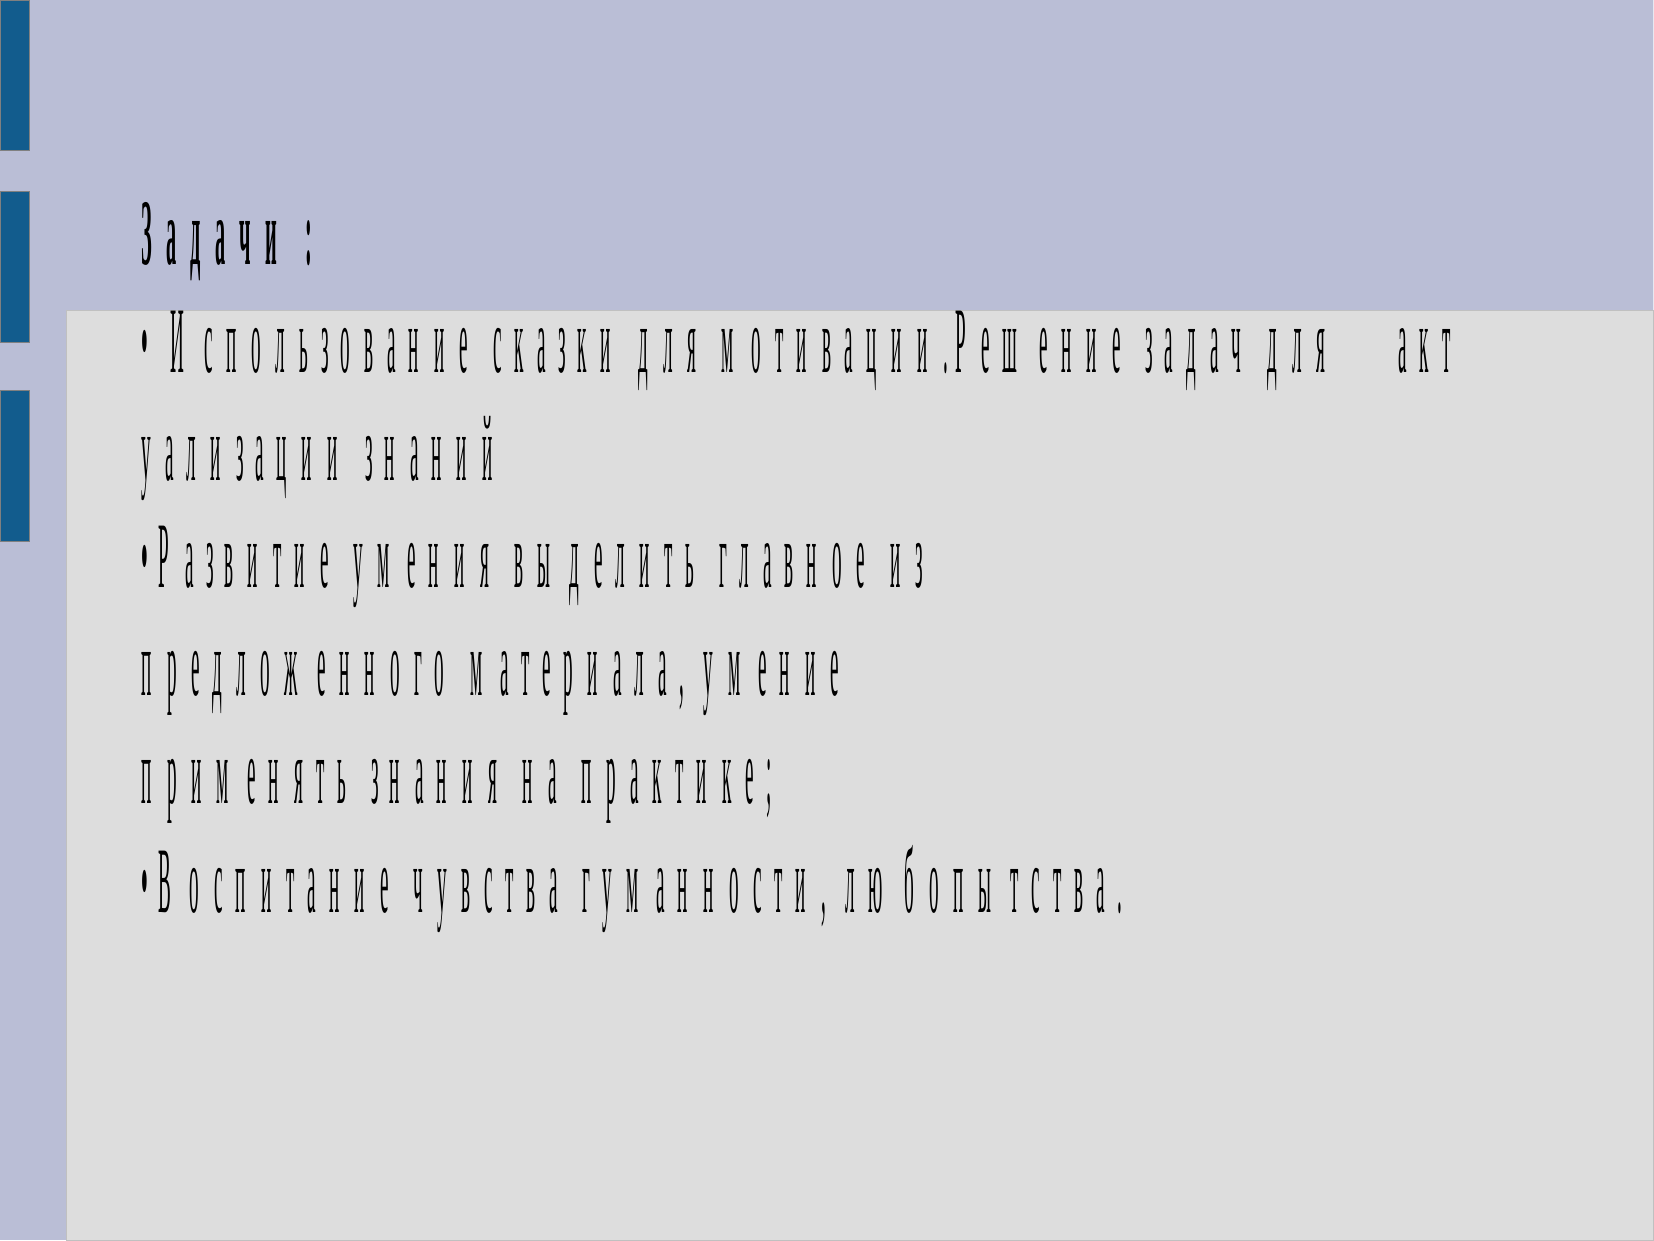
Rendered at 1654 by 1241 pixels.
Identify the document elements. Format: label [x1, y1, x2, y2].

picture [141, 177, 1477, 1040]
